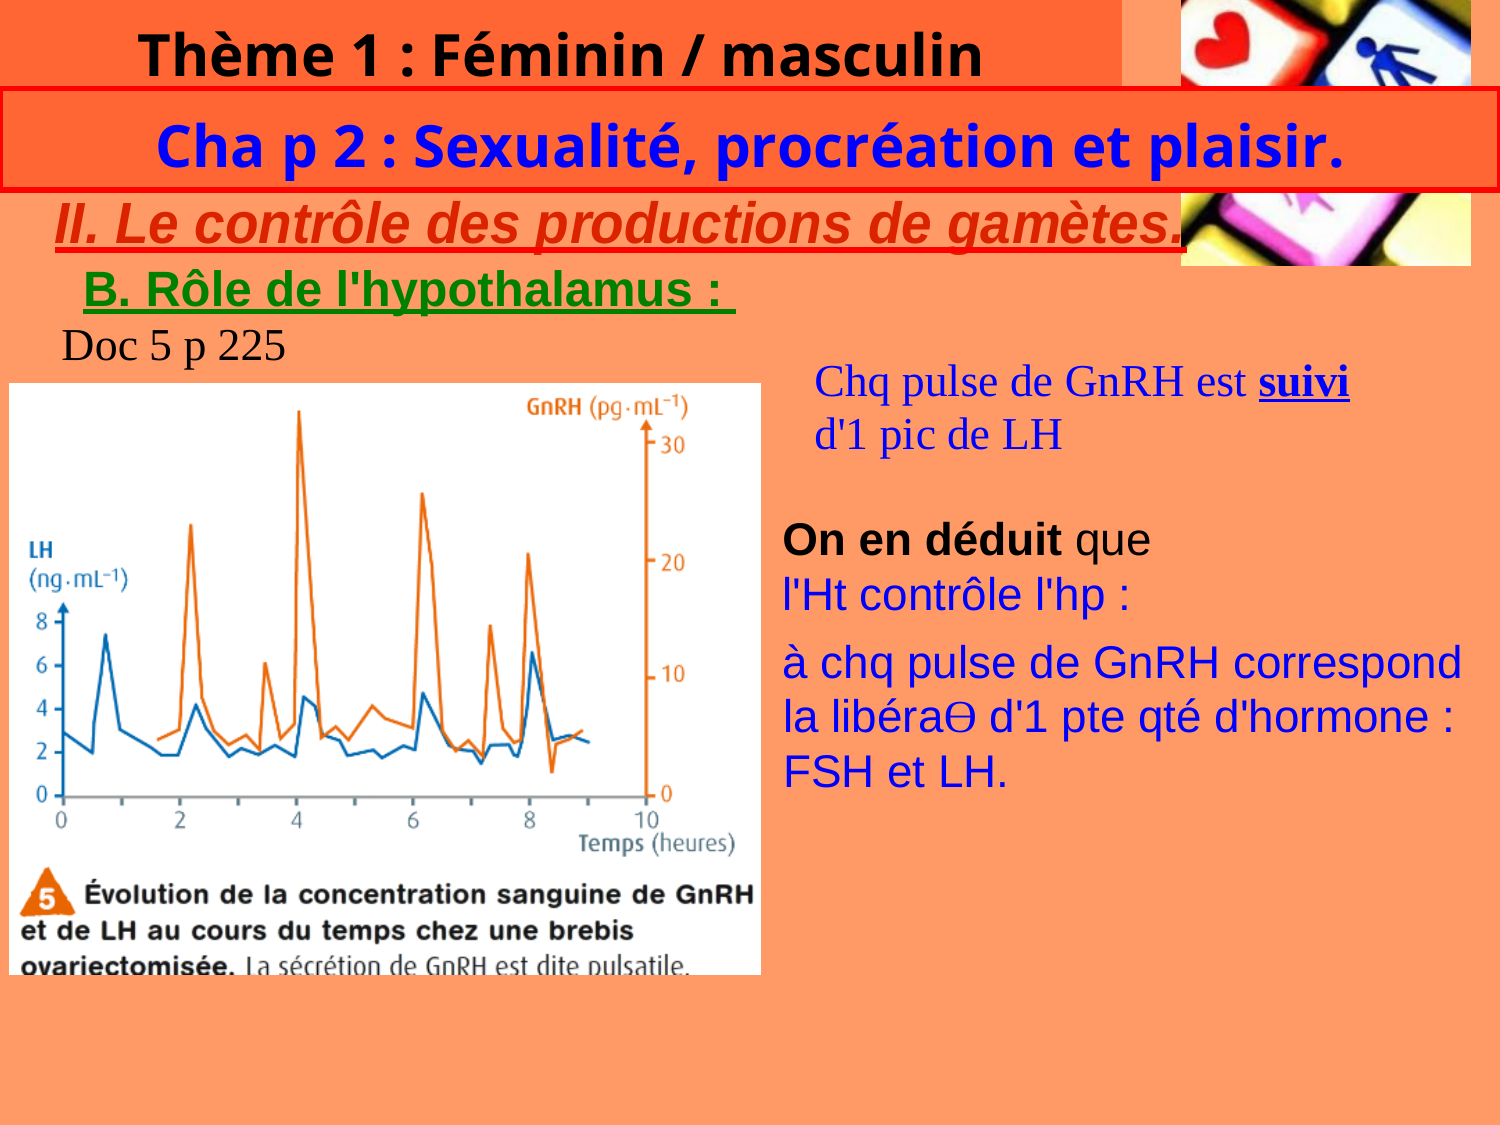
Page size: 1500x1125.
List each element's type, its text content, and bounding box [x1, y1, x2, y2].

text_box Cha p 2 : Sexualité, procréation et plaisir. [0, 88, 1500, 191]
picture [1181, 0, 1471, 88]
picture [1181, 191, 1471, 259]
text_box Thème 1 : Féminin / masculin [0, 0, 1122, 88]
text_box On en déduit que l'Ht contrôle l'hp : [767, 501, 1477, 625]
chart [60, 259, 1500, 518]
picture [9, 383, 761, 975]
chart [53, 189, 1398, 255]
text_box à chq pulse de GnRH correspond [767, 625, 1500, 751]
text_box la libéraƟ d'1 pte qté d'hormone : FSH et LH. [768, 679, 1471, 804]
